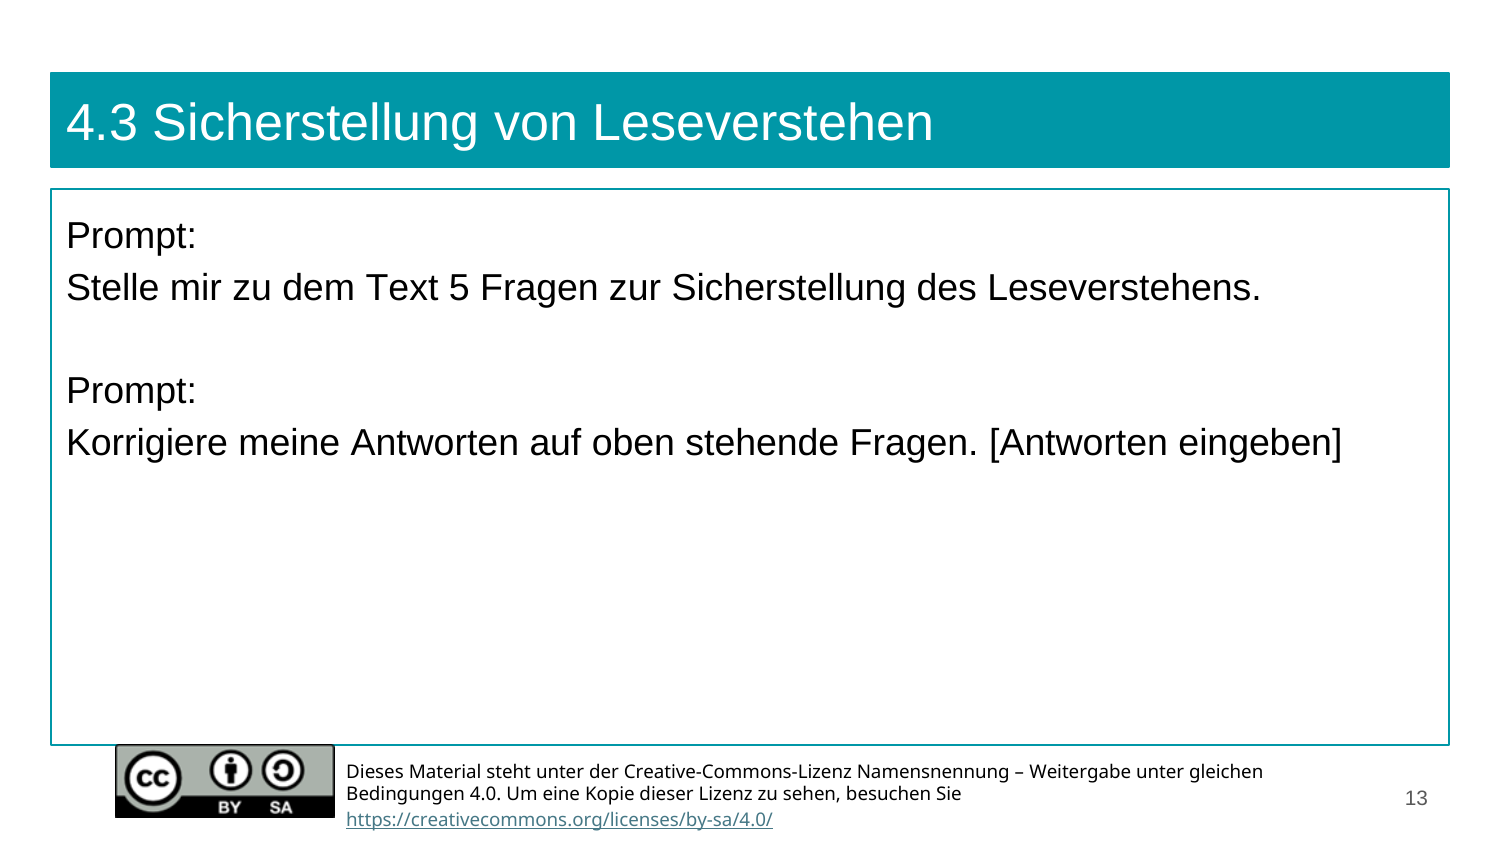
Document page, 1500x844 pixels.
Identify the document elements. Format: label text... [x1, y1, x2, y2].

picture [115, 745, 335, 818]
text_box Dieses Material steht unter der Creative-Commons-Lizenz Namensnennung – Weitergabe unter gleichen Bedingungen 4.0. Um eine Kopie dieser Lizenz zu sehen, besuchen Sie https://creativecommons.org/licenses/by-sa/4.0/ [331, 744, 1401, 820]
list Prompt: Stelle mir zu dem Text 5 Fragen zur Sicherstellung des Leseverstehens. Prompt: Korrigiere meine Antworten auf oben stehende Fragen. [Antworten eingeben] [51, 189, 1449, 746]
title 4.3 Sicherstellung von Leseverstehen [51, 72, 1449, 167]
text_box [1389, 764, 1480, 830]
